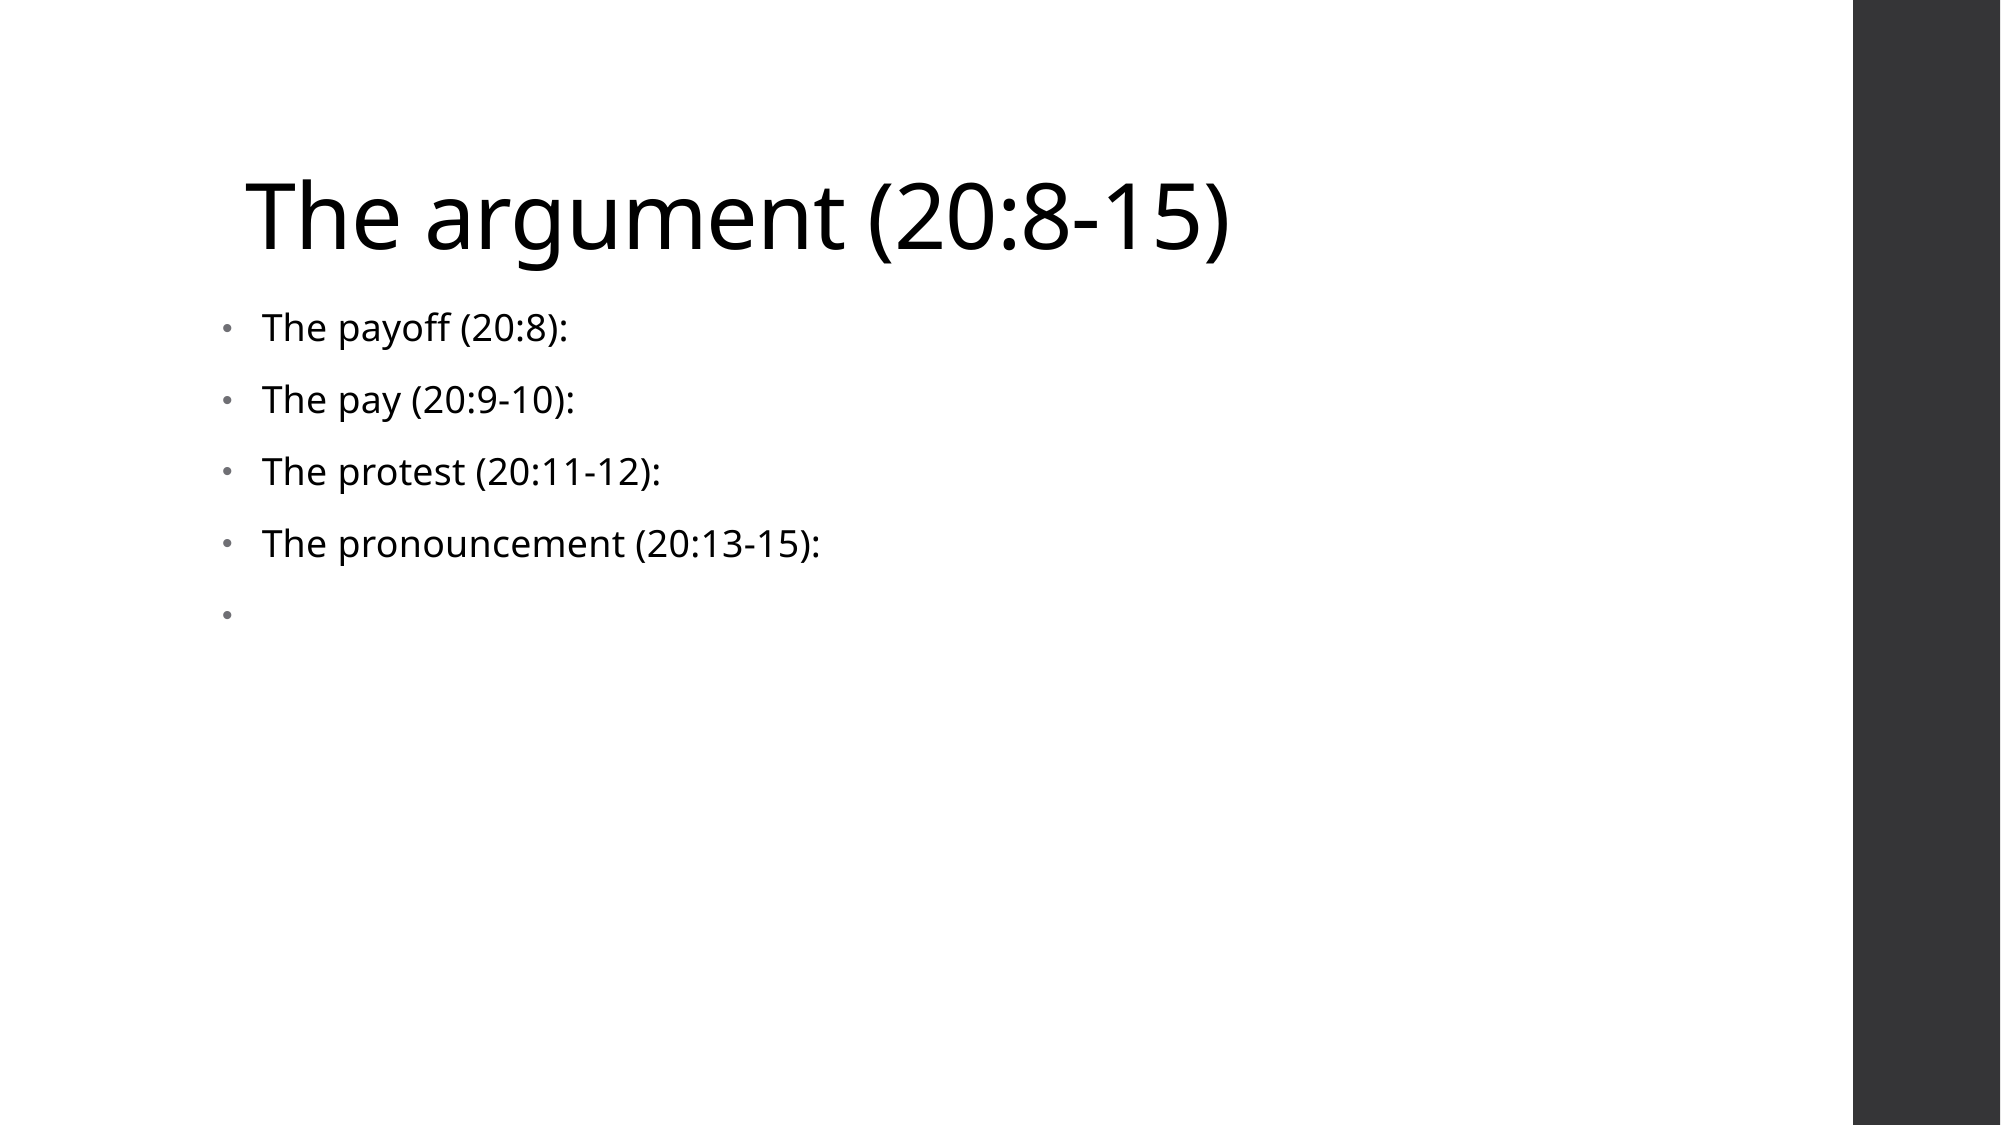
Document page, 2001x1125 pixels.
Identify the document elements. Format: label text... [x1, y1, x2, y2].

list The payoff (20:8): The pay (20:9-10): The protest (20:11-12): The pronouncement (20:13-15): [206, 299, 1617, 1014]
title The argument (20:8-15) [206, 60, 1797, 278]
